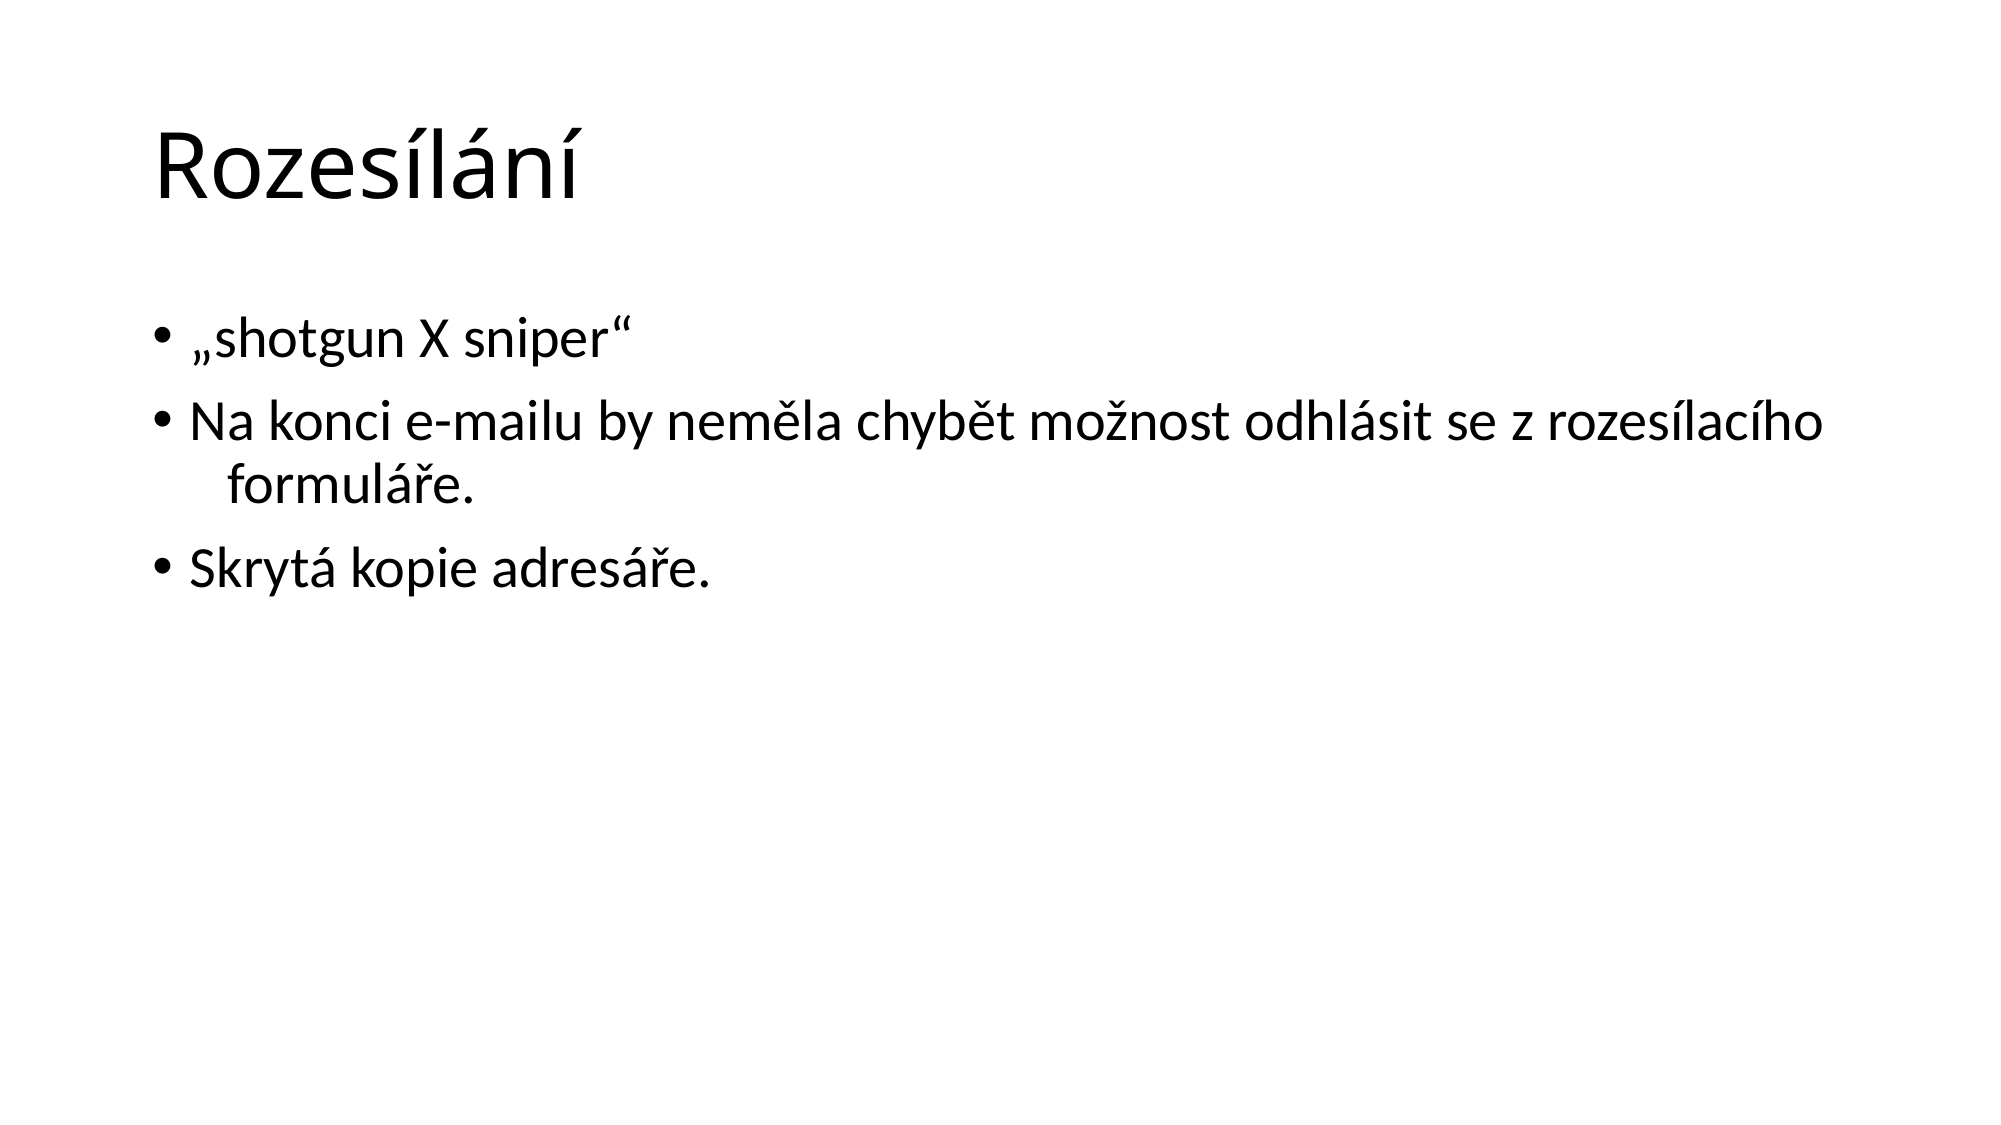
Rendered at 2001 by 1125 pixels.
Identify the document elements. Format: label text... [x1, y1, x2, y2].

title Rozesílání [137, 59, 1863, 278]
list „shotgun X sniper“ Na konci e-mailu by neměla chybět možnost odhlásit se z rozesílacího formuláře. Skrytá kopie adresáře. [137, 299, 1863, 1014]
